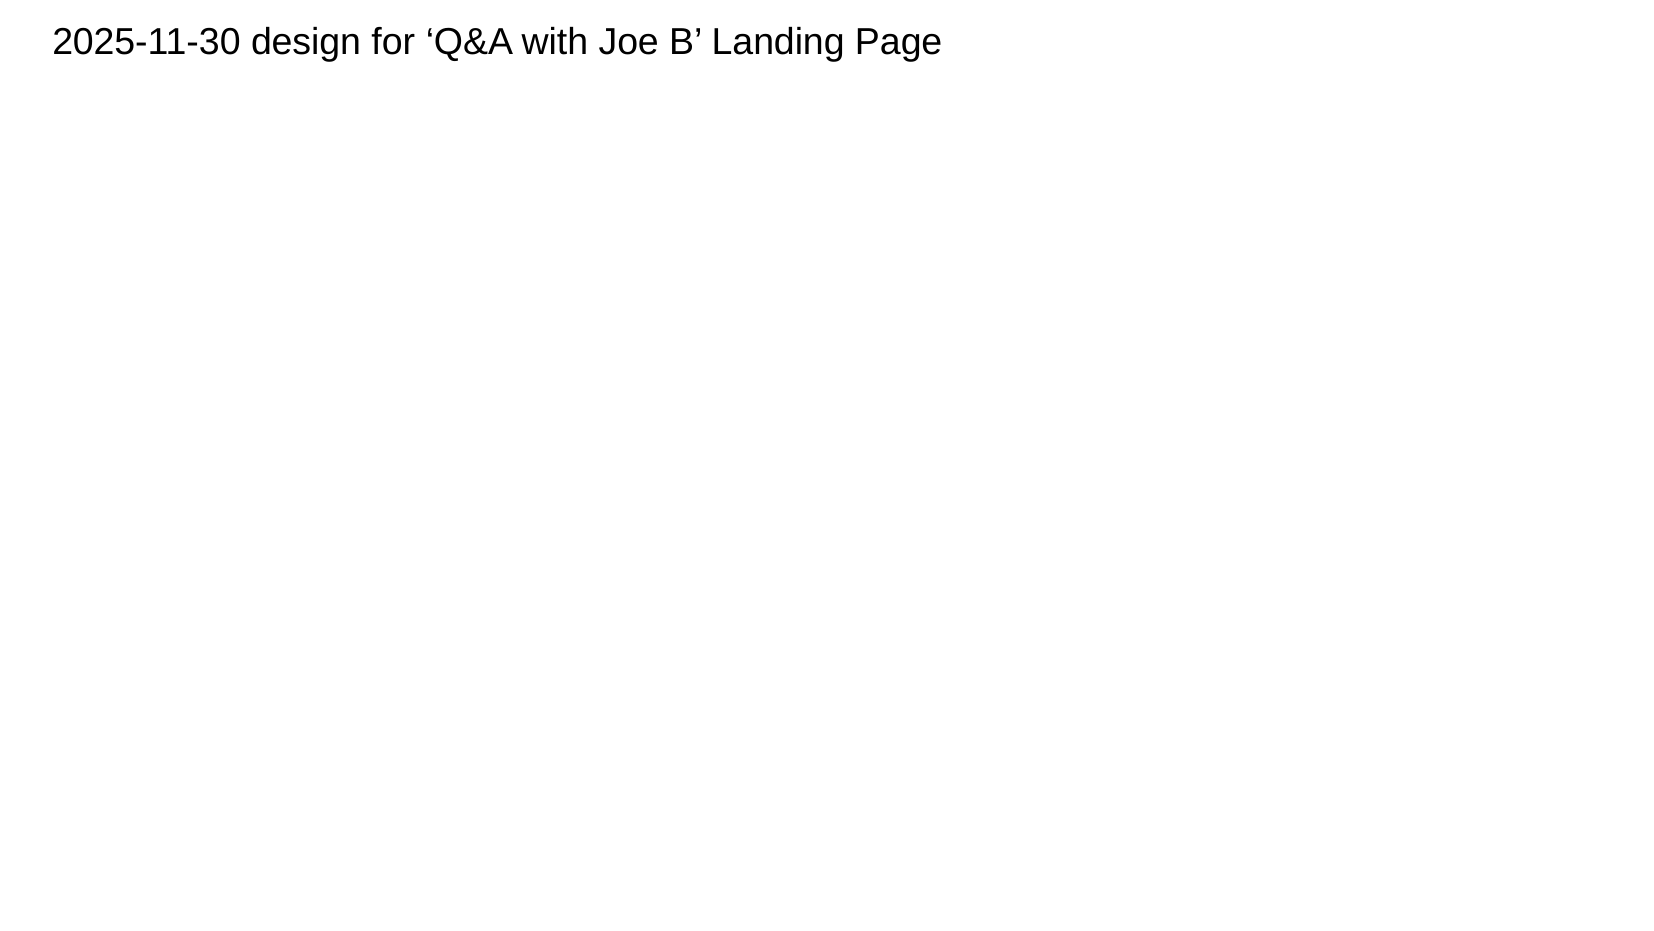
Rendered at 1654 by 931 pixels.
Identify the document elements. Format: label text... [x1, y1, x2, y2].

text_box 2025-11-30 design for ‘Q&A with Joe B’ Landing Page [37, 13, 1123, 113]
